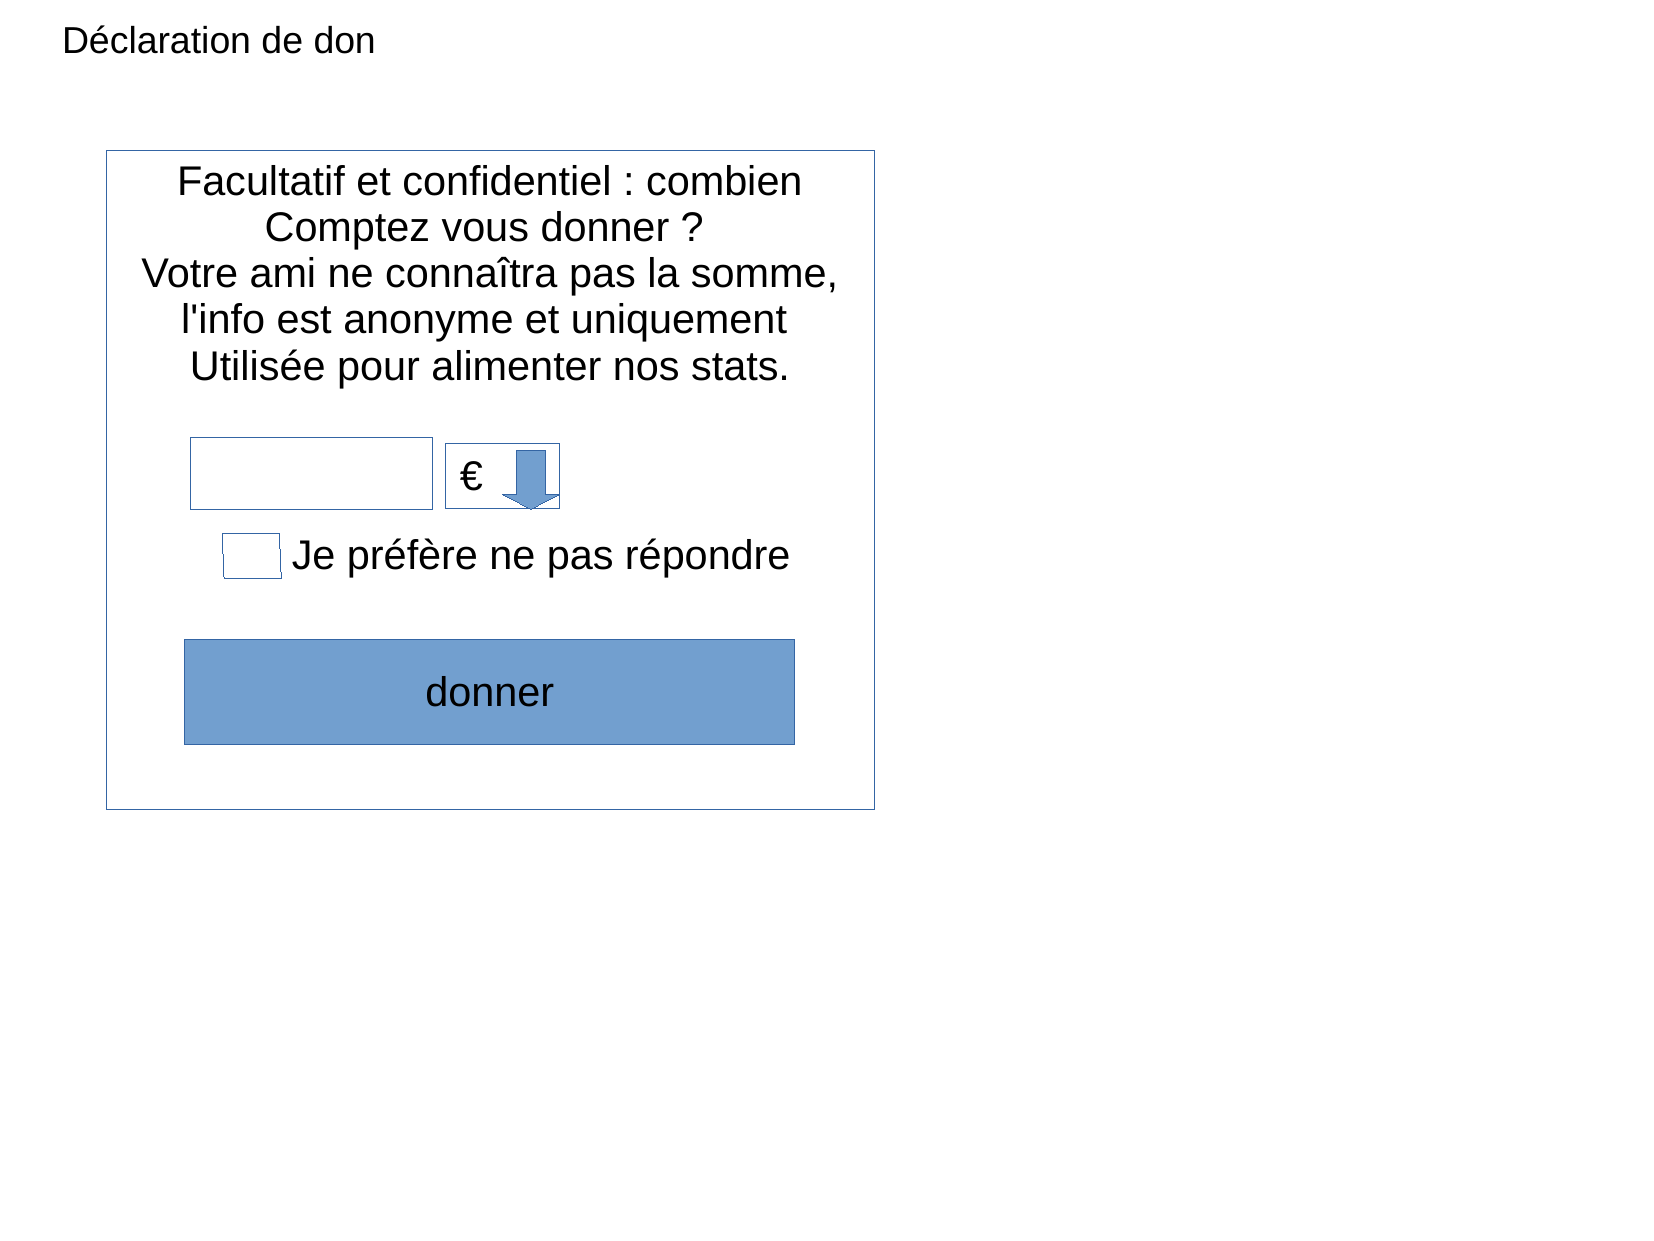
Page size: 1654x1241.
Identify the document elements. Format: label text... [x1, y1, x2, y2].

text_box € [534, 495, 560, 509]
text_box donner [184, 639, 795, 745]
text_box [502, 450, 560, 510]
text_box Déclaration de don [47, 11, 1252, 69]
text_box Facultatif et confidentiel : combien Comptez vous donner ? Votre ami ne connaîtra pas la somme, l'info est anonyme et uniquement Utilisée pour alimenter nos stats. [106, 150, 875, 810]
text_box [190, 437, 433, 510]
text_box € [445, 443, 560, 509]
text_box Je préfère ne pas répondre [277, 524, 806, 588]
